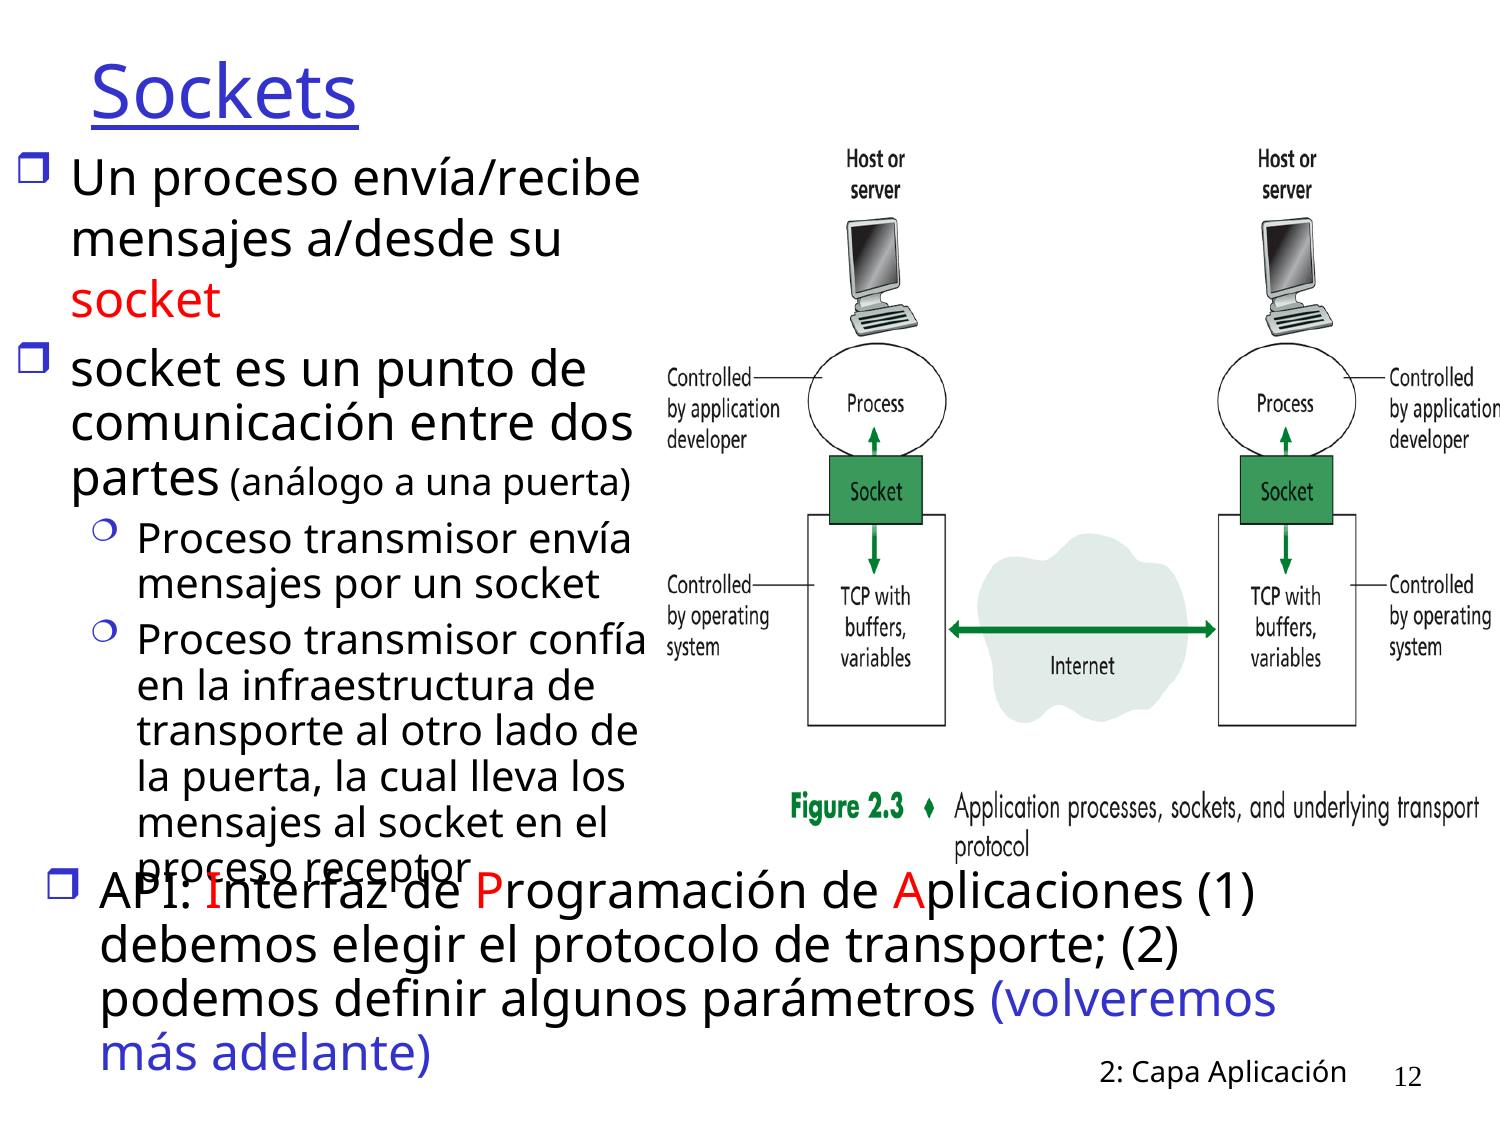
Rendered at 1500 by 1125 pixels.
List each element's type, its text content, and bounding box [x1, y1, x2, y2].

text_box API: Interfaz de Programación de Aplicaciones (1) debemos elegir el protocolo de transporte; (2) podemos definir algunos parámetros (volveremos más adelante) [29, 857, 1392, 1090]
title Sockets [76, 35, 1402, 148]
list Un proceso envía/recibe mensajes a/desde su socket socket es un punto de comunicación entre dos partes (análogo a una puerta) Proceso transmisor envía mensajes por un socket Proceso transmisor confía en la infraestructura de transporte al otro lado de la puerta, la cual lleva los mensajes al socket en el proceso receptor [0, 138, 690, 873]
picture [690, 148, 1500, 864]
